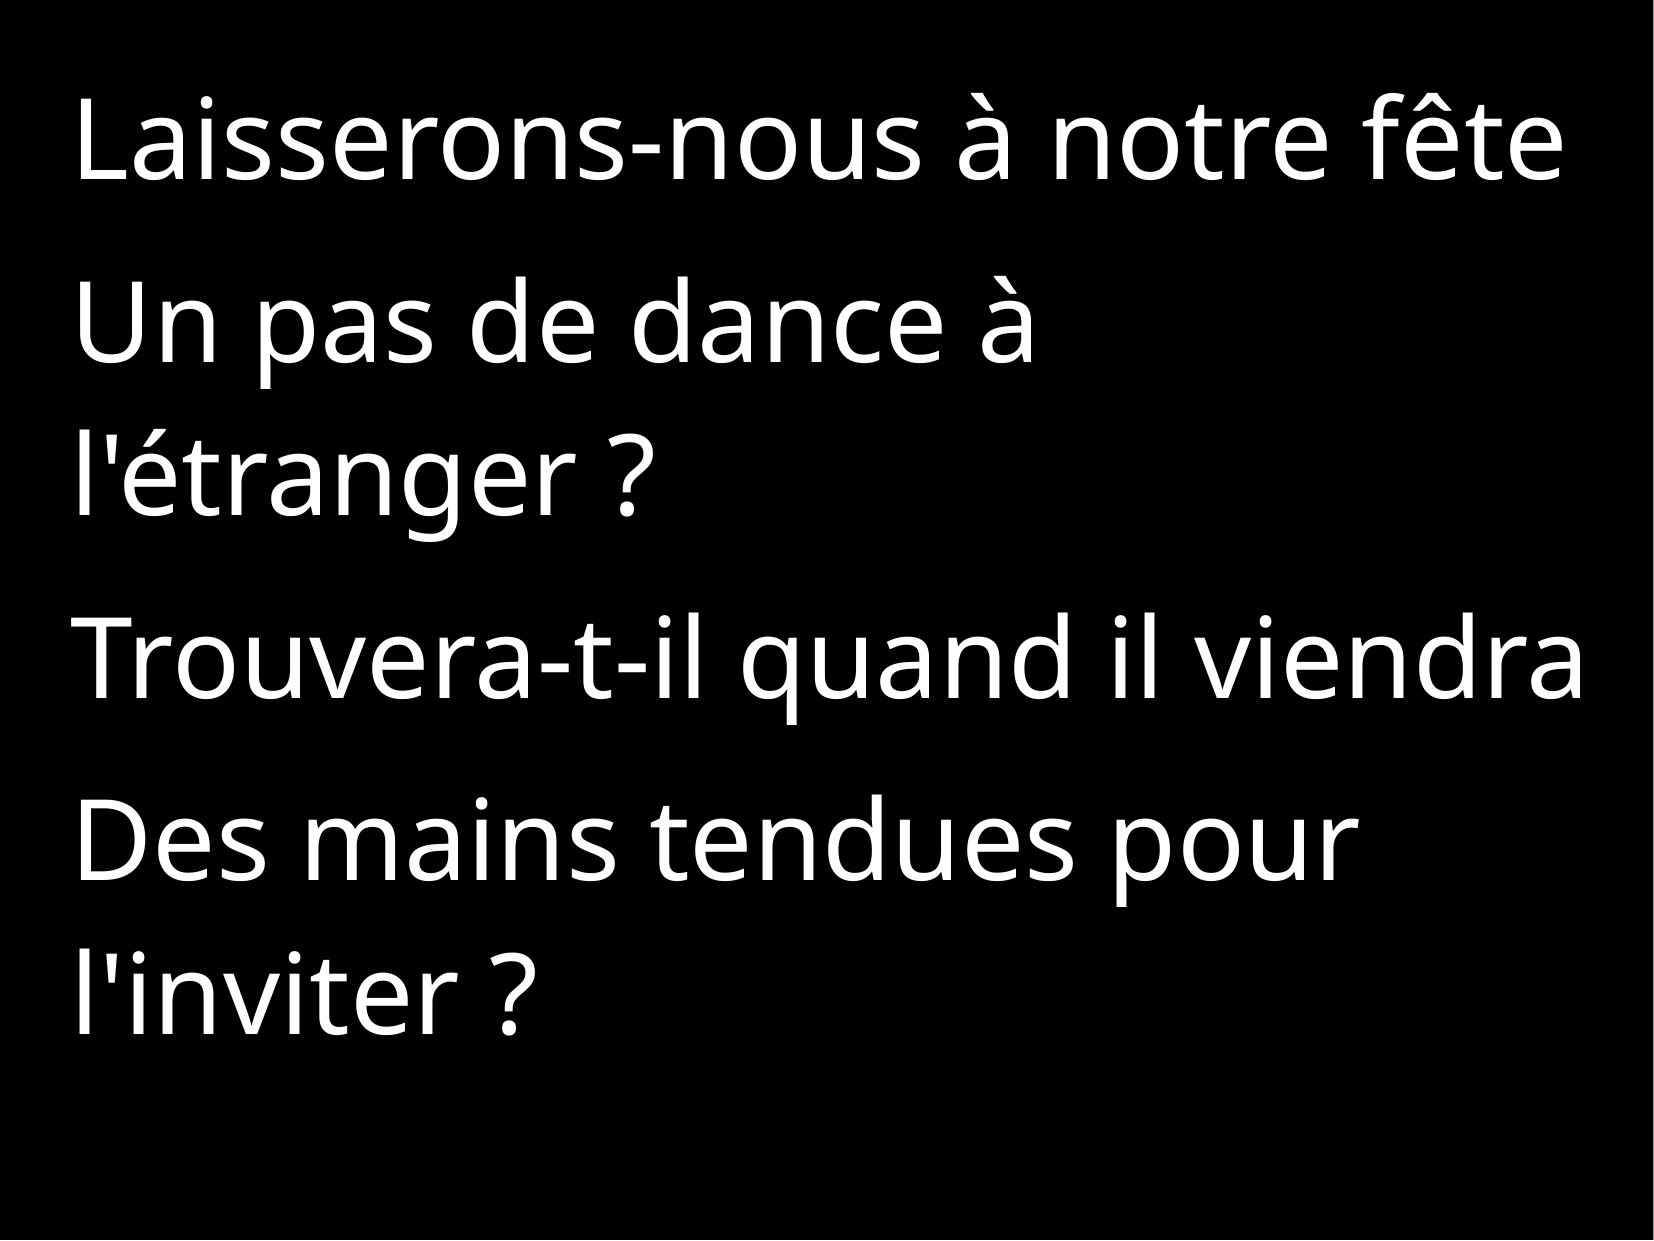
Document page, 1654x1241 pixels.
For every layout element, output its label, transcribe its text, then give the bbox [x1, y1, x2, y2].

list Laisserons-nous à notre fête Un pas de dance à l'étranger ? Trouvera-t-il quand il viendra Des mains tendues pour l'inviter ? [0, 59, 1654, 1241]
